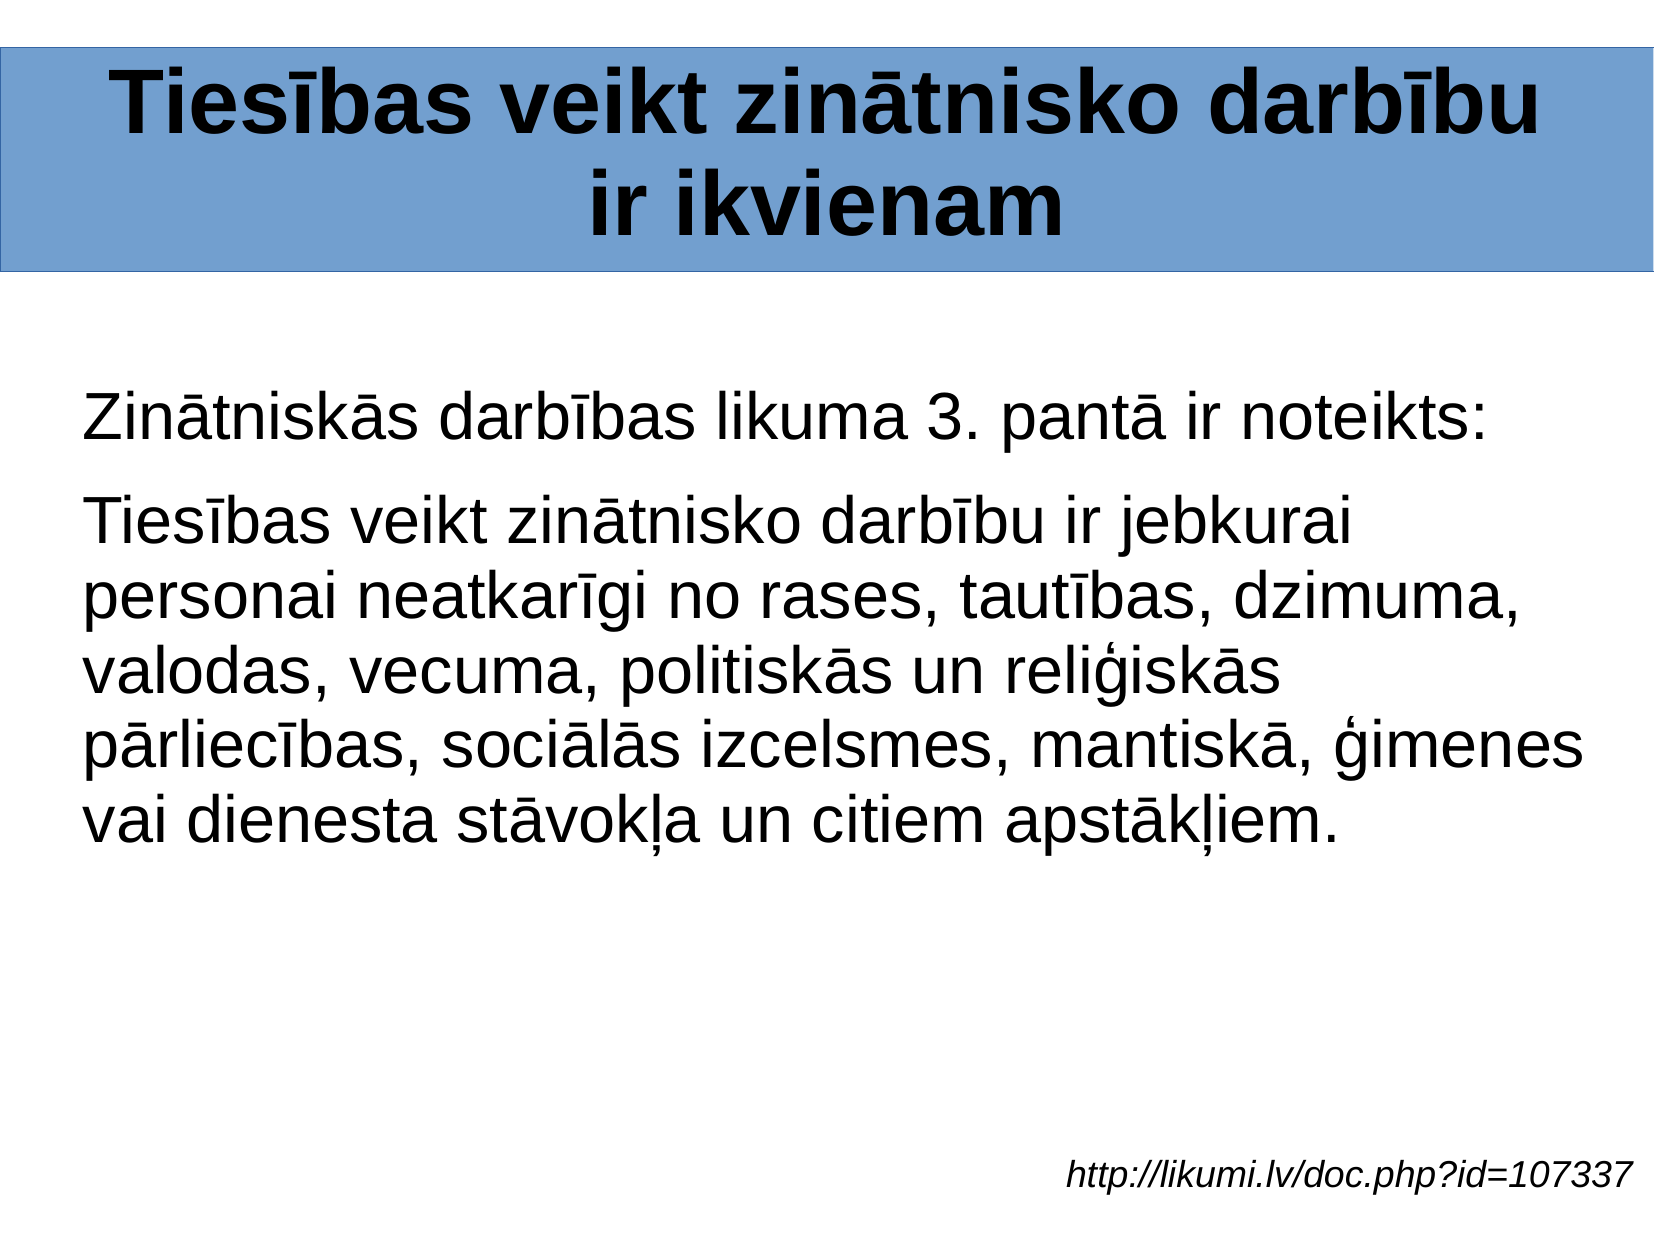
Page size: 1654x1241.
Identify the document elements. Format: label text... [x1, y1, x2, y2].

text_box [0, 47, 1654, 272]
title Tiesības veikt zinātnisko darbību ir ikvienam [82, 49, 1571, 257]
list Zinātniskās darbības likuma 3. pantā ir noteikts: Tiesības veikt zinātnisko darbību ir jebkurai personai neatkarīgi no rases, tautības, dzimuma, valodas, vecuma, politiskās un reliģiskās pārliecības, sociālās izcelsmes, mantiskā, ģimenes vai dienesta stāvokļa un citiem apstākļiem. [82, 378, 1619, 1099]
text_box http://likumi.lv/doc.php?id=107337 [1051, 1145, 1648, 1203]
